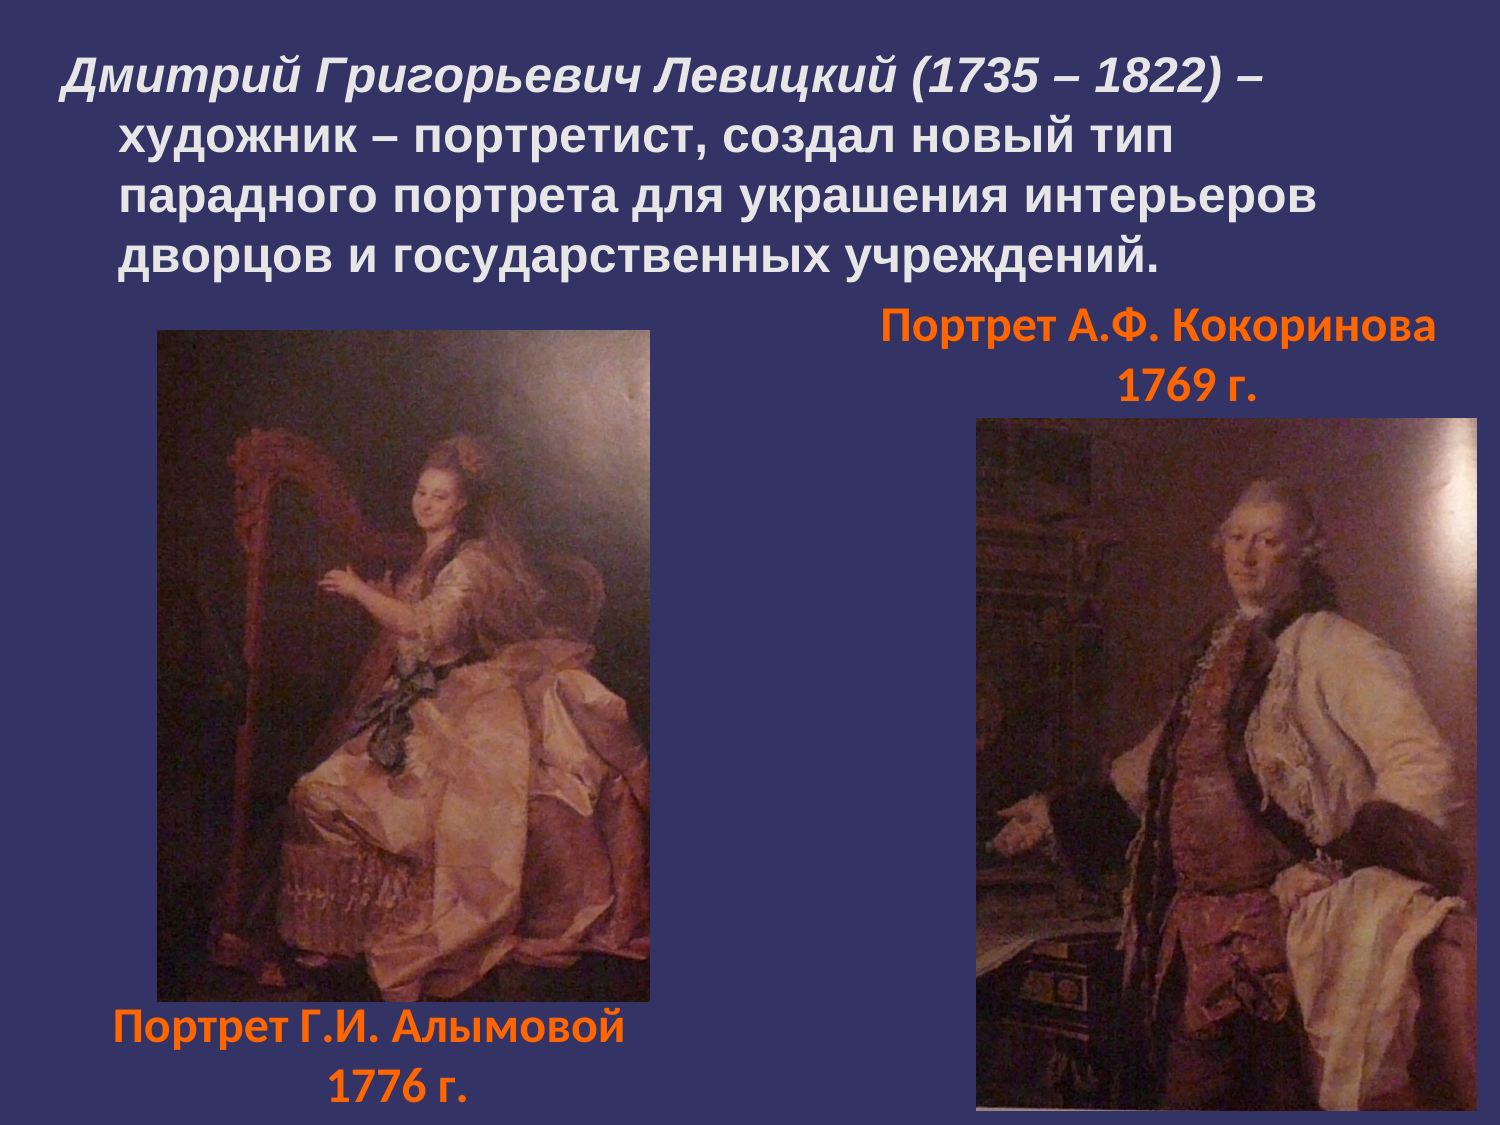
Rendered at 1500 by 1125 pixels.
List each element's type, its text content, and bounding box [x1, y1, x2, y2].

list Дмитрий Григорьевич Левицкий (1735 – 1822) – художник – портретист, создал новый тип парадного портрета для украшения интерьеров дворцов и государственных учреждений. [46, 35, 1454, 352]
text_box Портрет А.Ф. Кокоринова 1769 г. [829, 283, 1489, 363]
text_box Портрет Г.И. Алымовой 1776 г. [93, 984, 645, 1076]
picture [157, 330, 650, 1002]
picture [976, 418, 1477, 1111]
